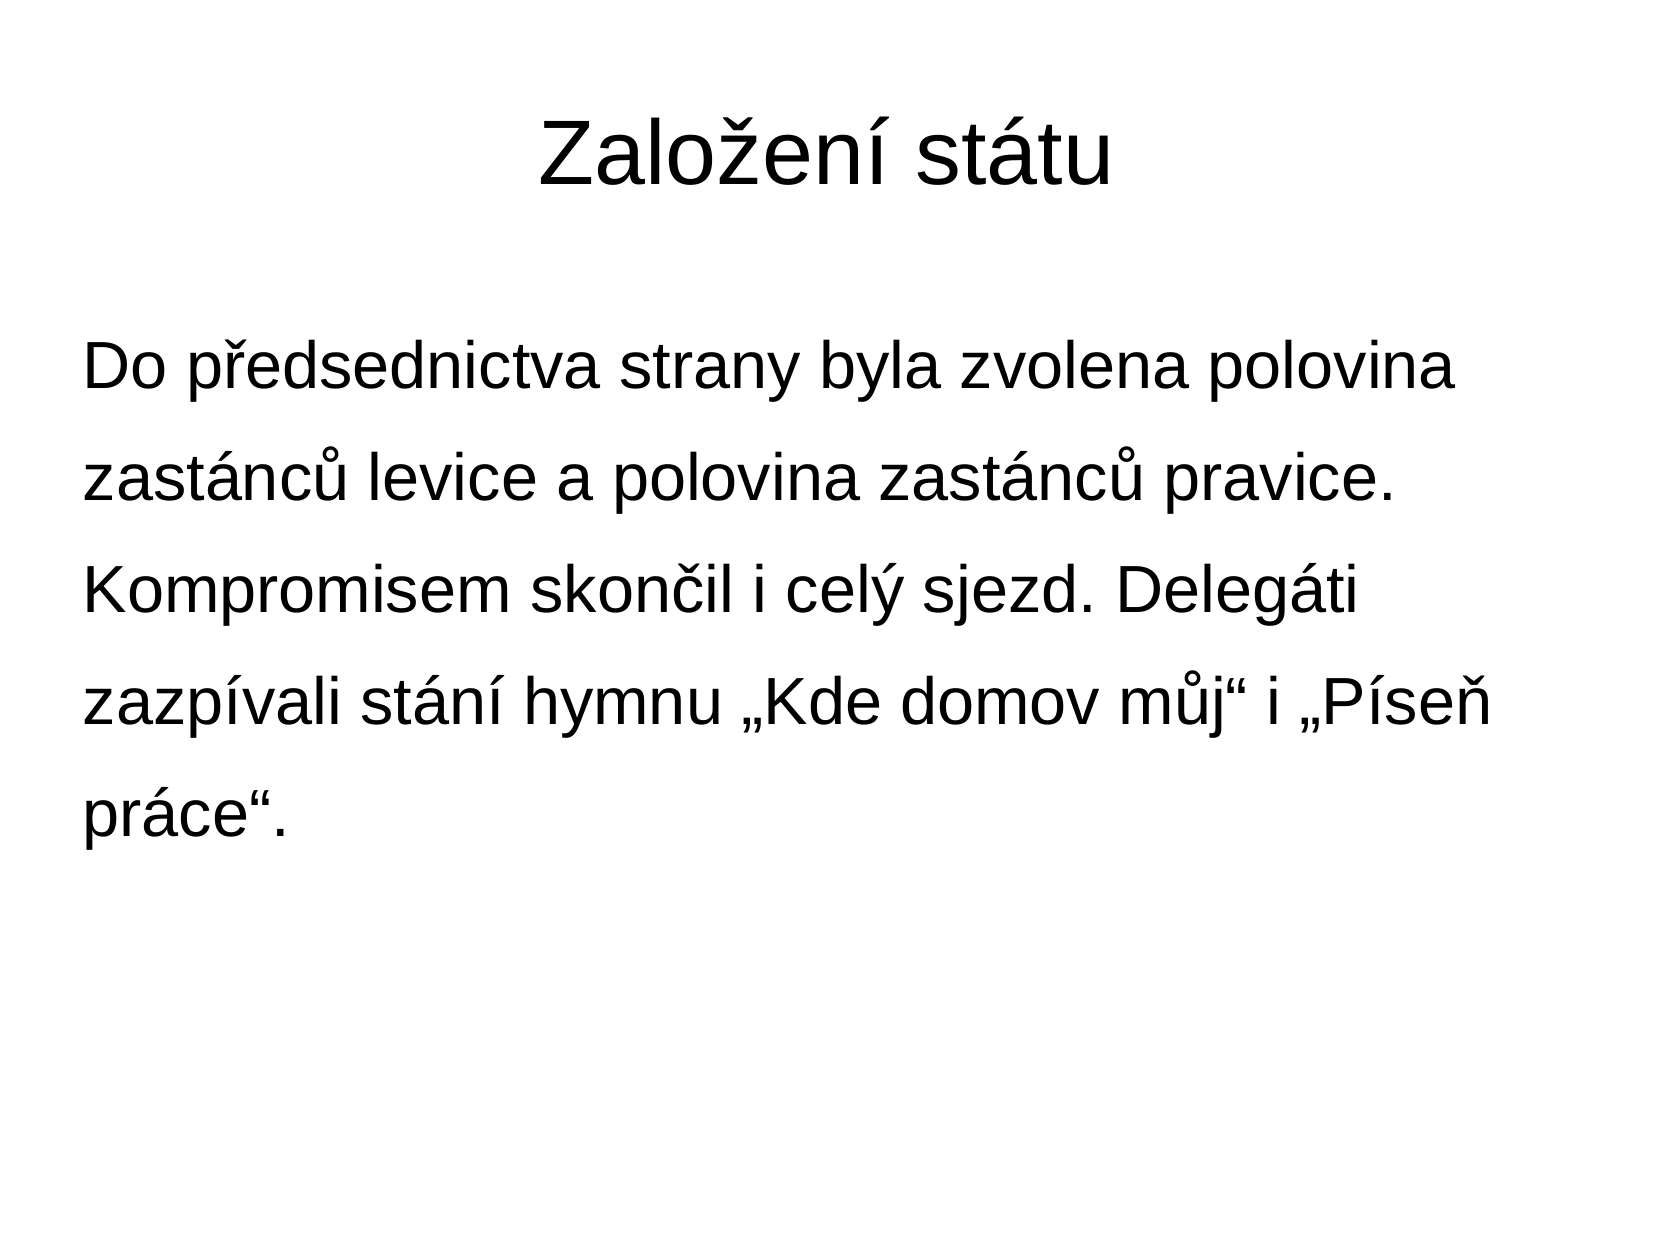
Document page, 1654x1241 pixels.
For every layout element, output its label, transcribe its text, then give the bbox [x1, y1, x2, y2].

list Do předsednictva strany byla zvolena polovina zastánců levice a polovina zastánců pravice. Kompromisem skončil i celý sjezd. Delegáti zazpívali stání hymnu „Kde domov můj“ i „Píseň práce“. [82, 290, 1571, 1010]
title Založení státu [82, 49, 1571, 257]
